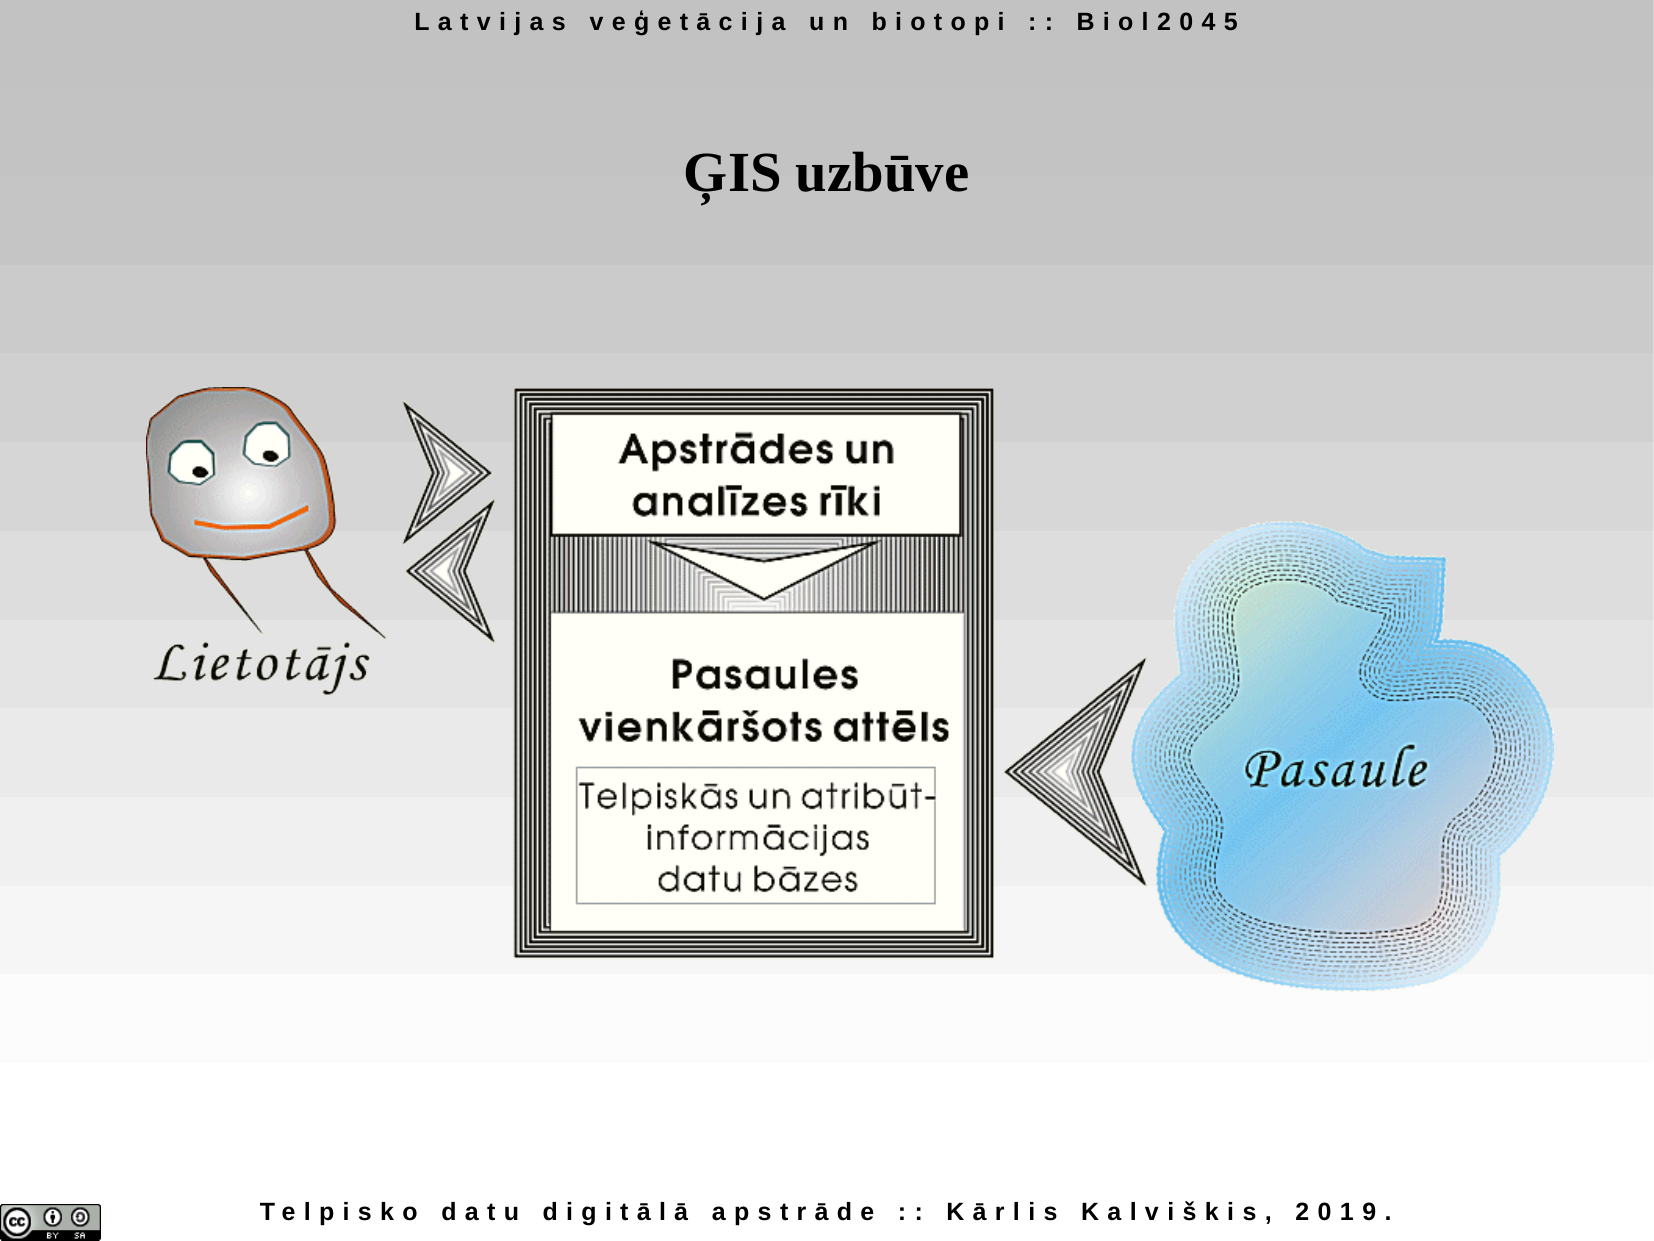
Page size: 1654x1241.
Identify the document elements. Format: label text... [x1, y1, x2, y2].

picture [0, 0, 1654, 1241]
title ĢIS uzbūve [29, 49, 1625, 296]
